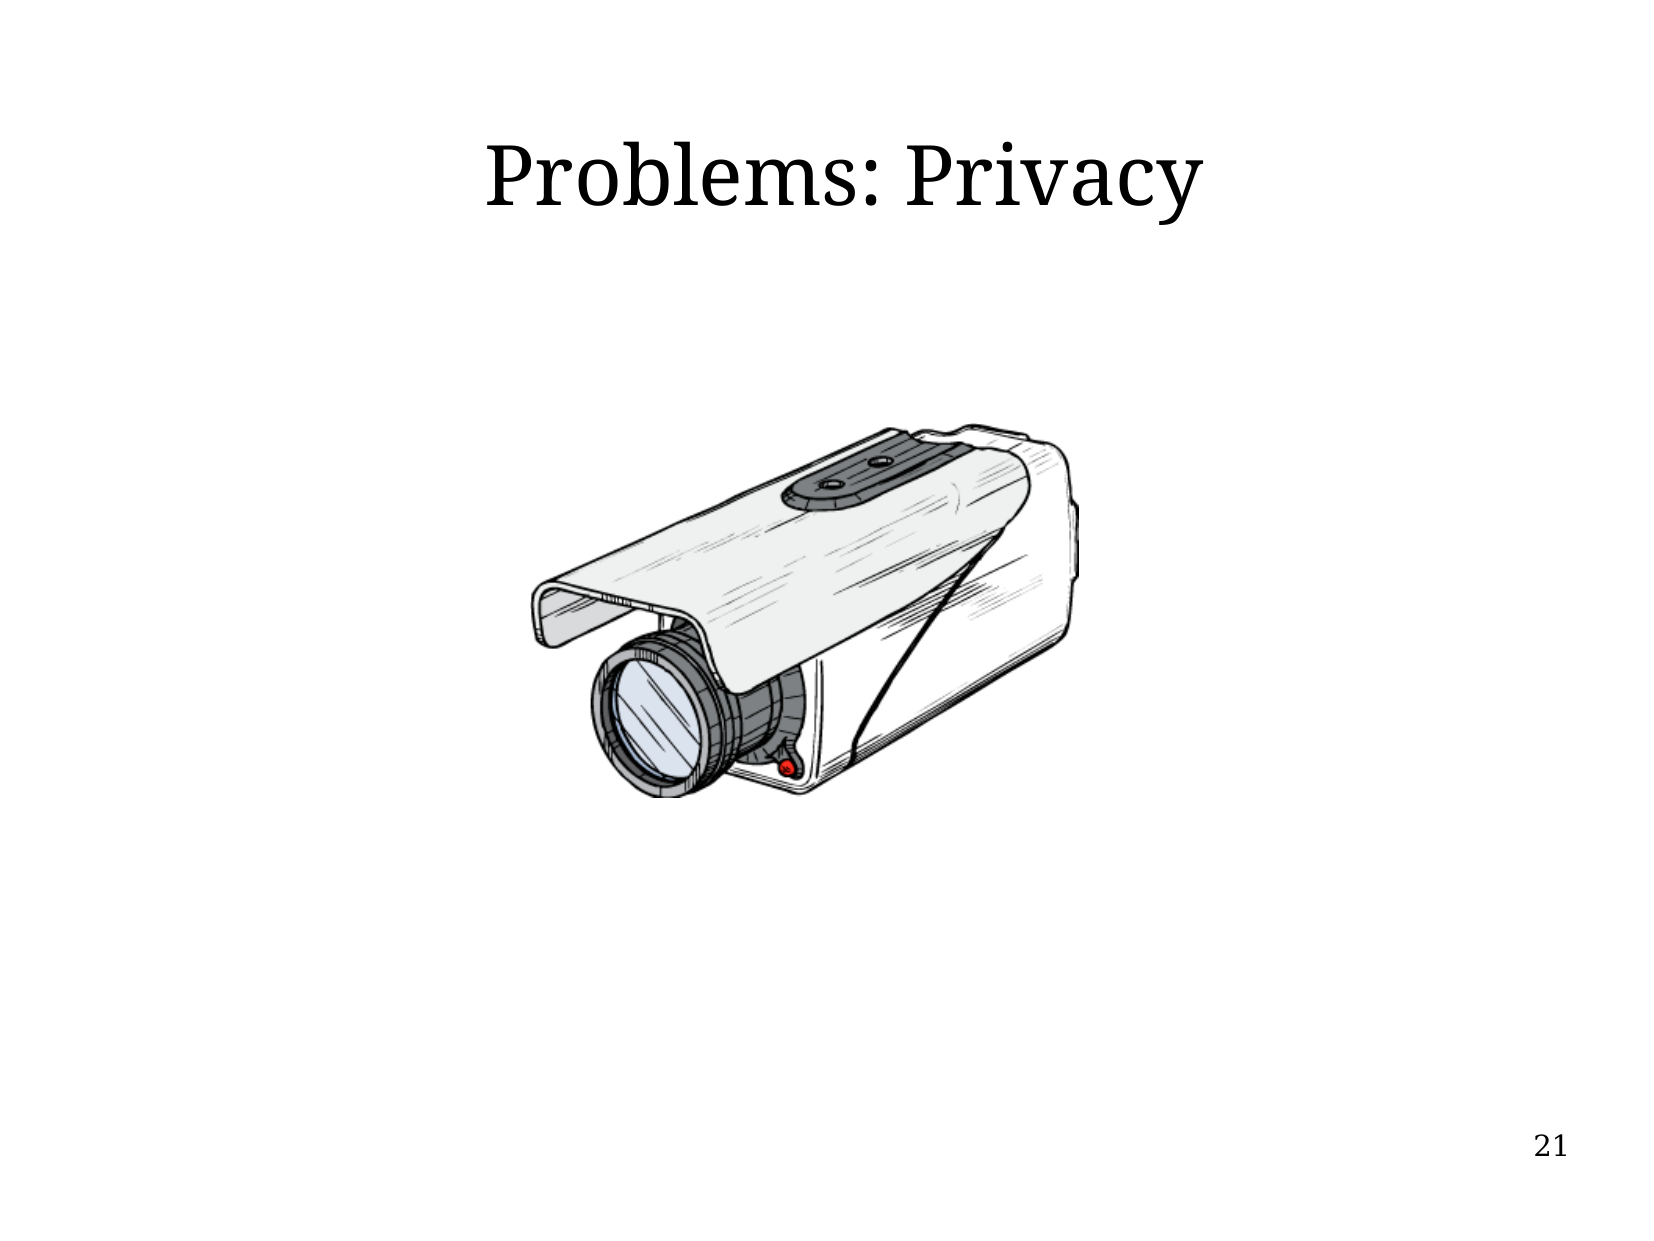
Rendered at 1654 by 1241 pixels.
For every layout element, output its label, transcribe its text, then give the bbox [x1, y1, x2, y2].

subtitle [82, 297, 1571, 1117]
picture [530, 423, 1079, 798]
title Problems: Privacy [82, 18, 1571, 288]
